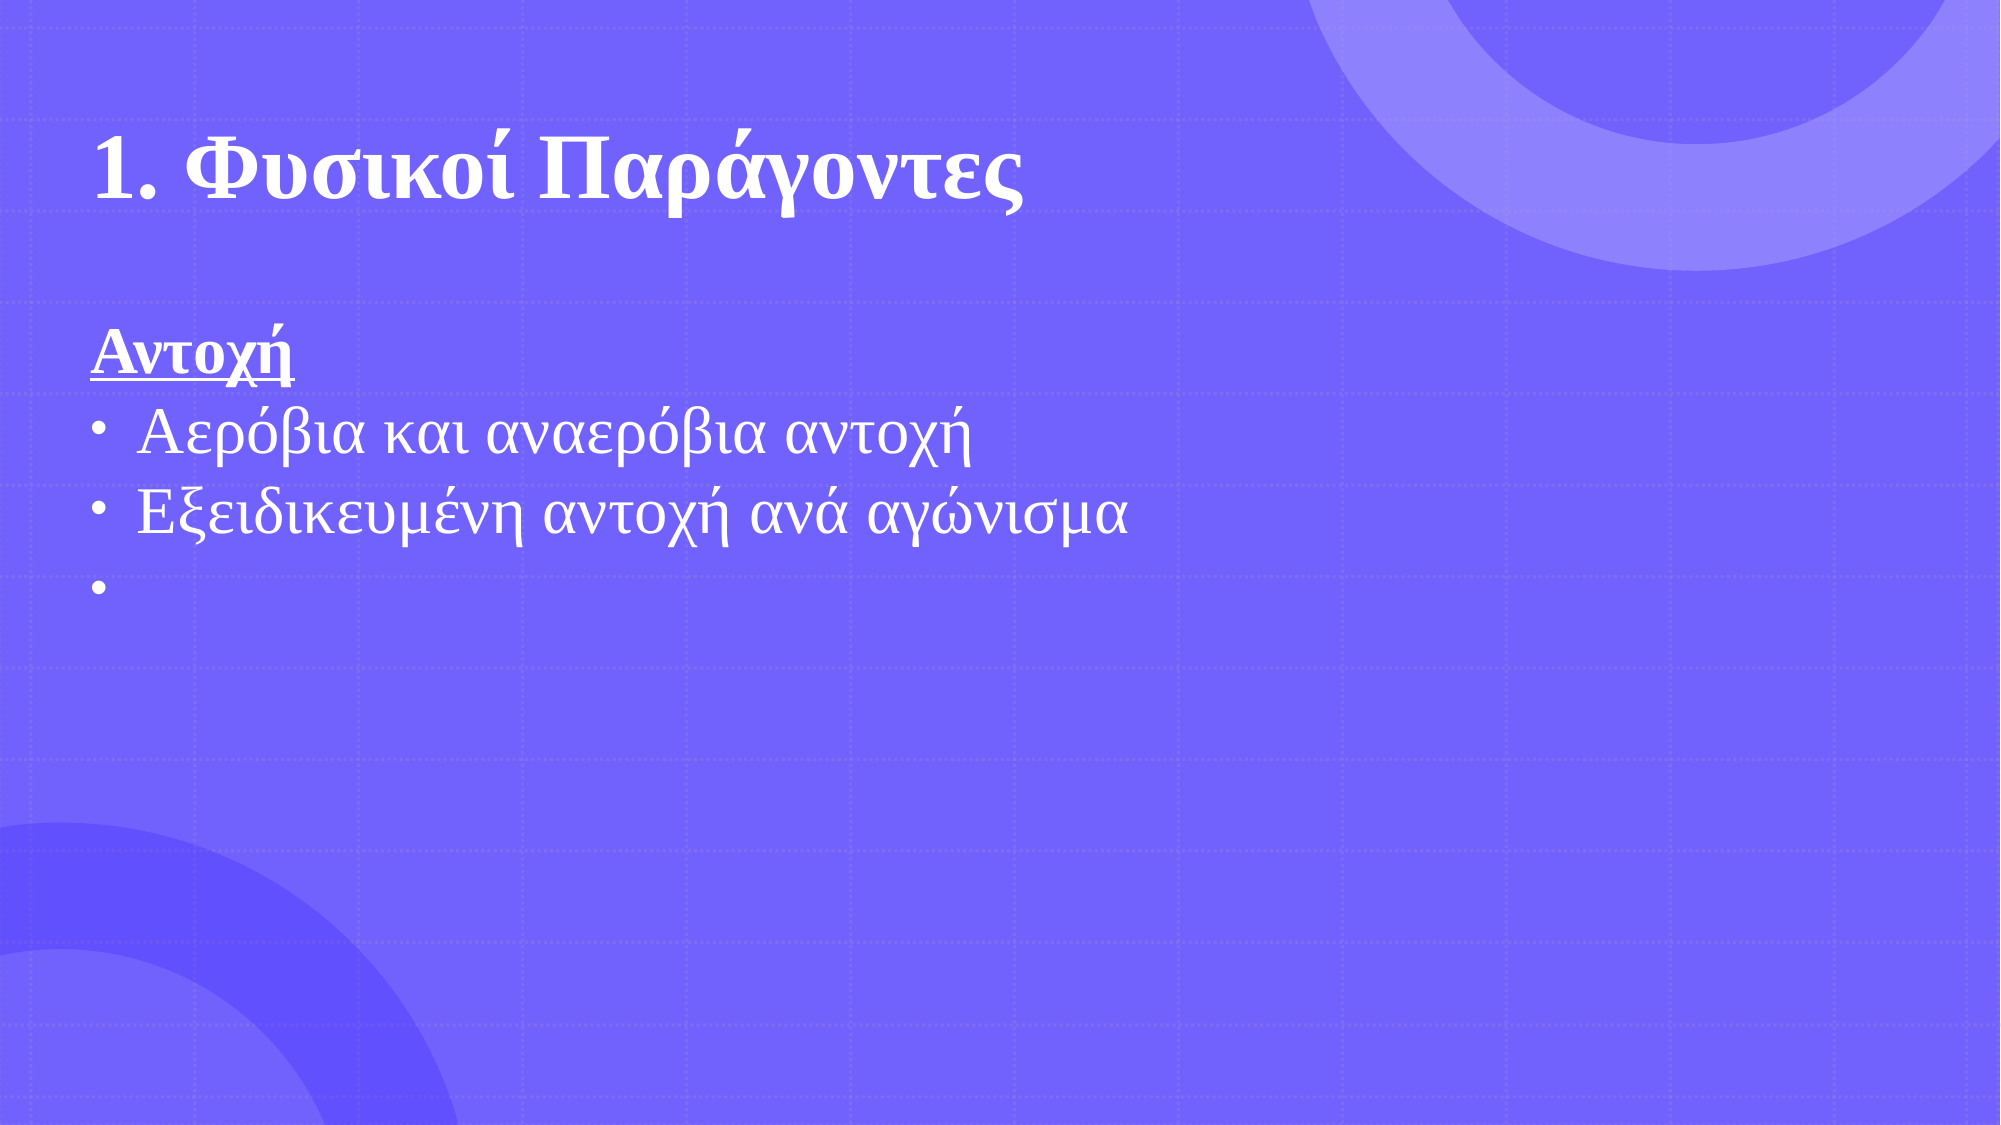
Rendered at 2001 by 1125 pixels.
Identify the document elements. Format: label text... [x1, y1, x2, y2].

list Αντοχή Αερόβια και αναερόβια αντοχή Εξειδικευμένη αντοχή ανά αγώνισμα [75, 299, 1835, 1014]
title 1. Φυσικοί Παράγοντες [75, 59, 1835, 278]
